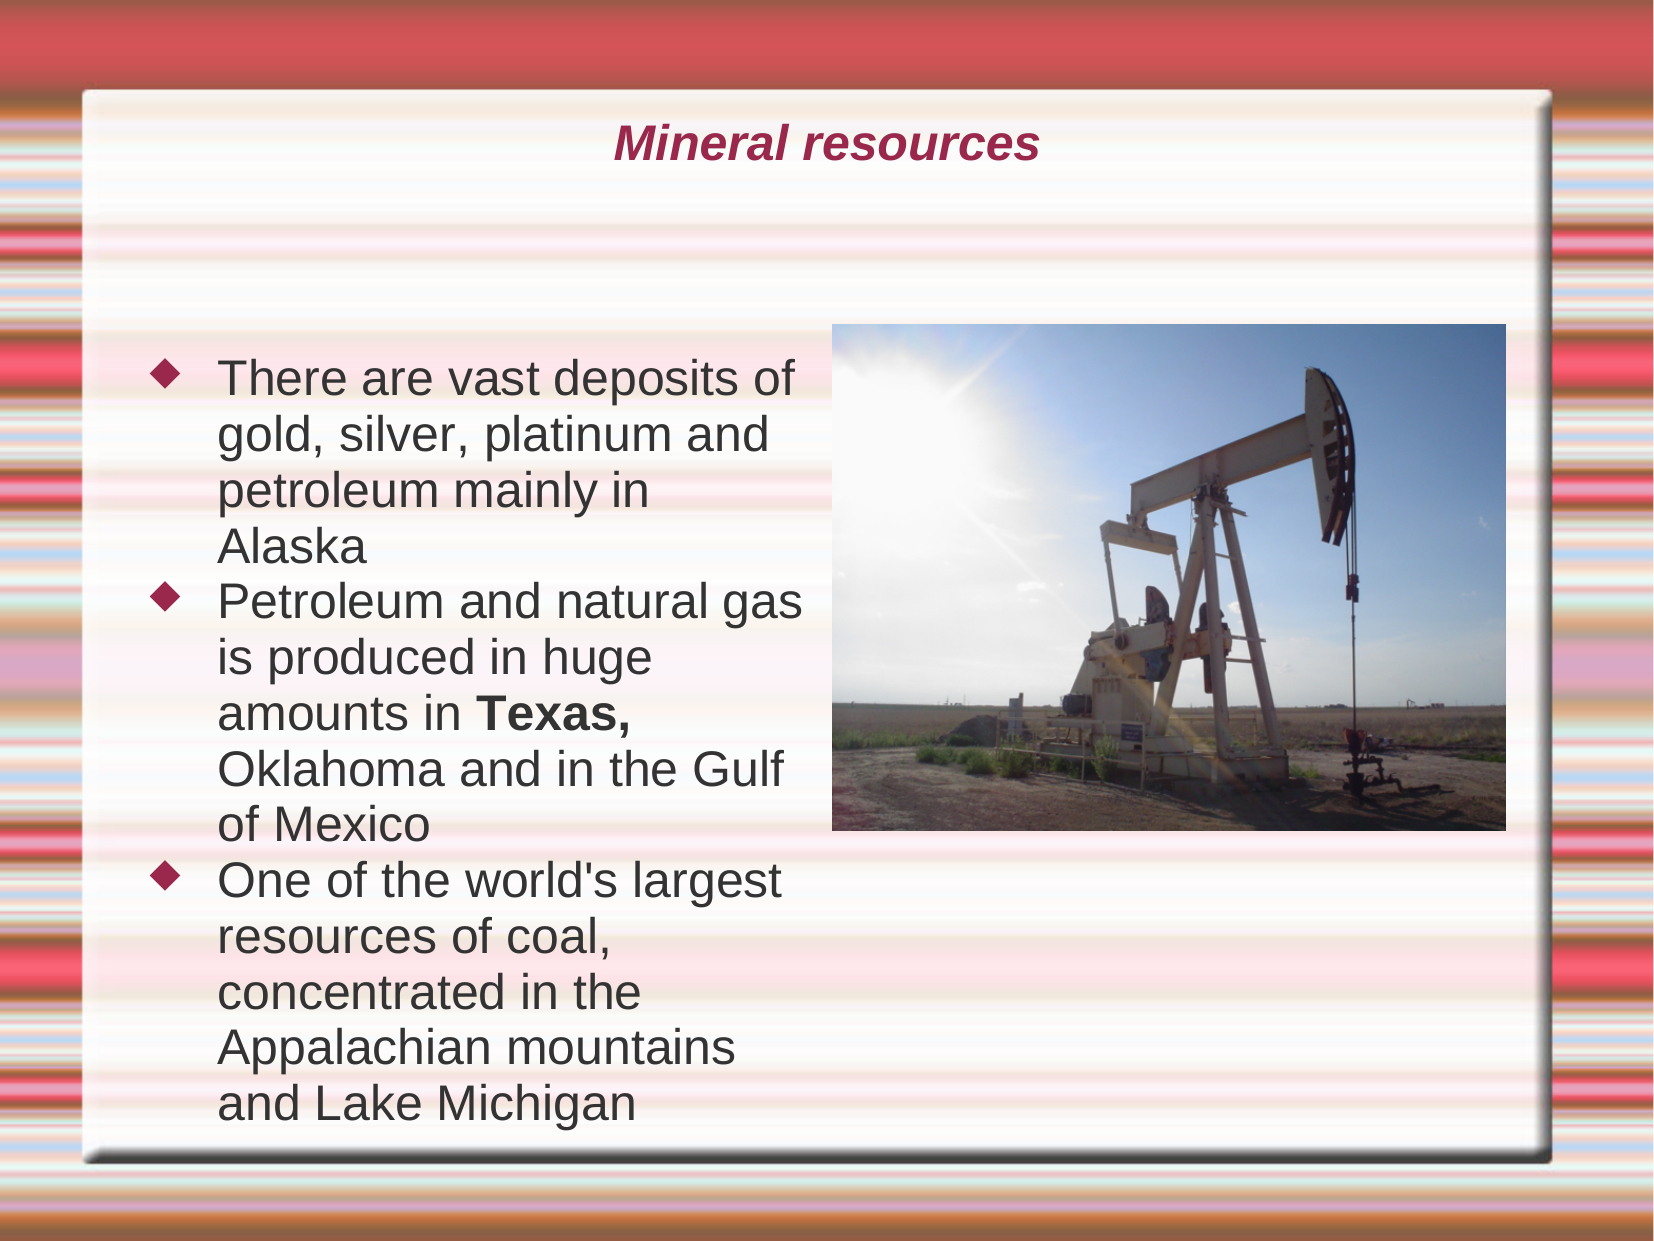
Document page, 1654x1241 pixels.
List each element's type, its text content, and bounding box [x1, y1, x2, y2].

list There are vast deposits of gold, silver, platinum and petroleum mainly in Alaska Petroleum and natural gas is produced in huge amounts in Texas, Oklahoma and in the Gulf of Mexico One of the world's largest resources of coal, concentrated in the Appalachian mountains and Lake Michigan [134, 350, 809, 1189]
title Mineral resources [121, 50, 1534, 237]
picture [0, 0, 1654, 1241]
